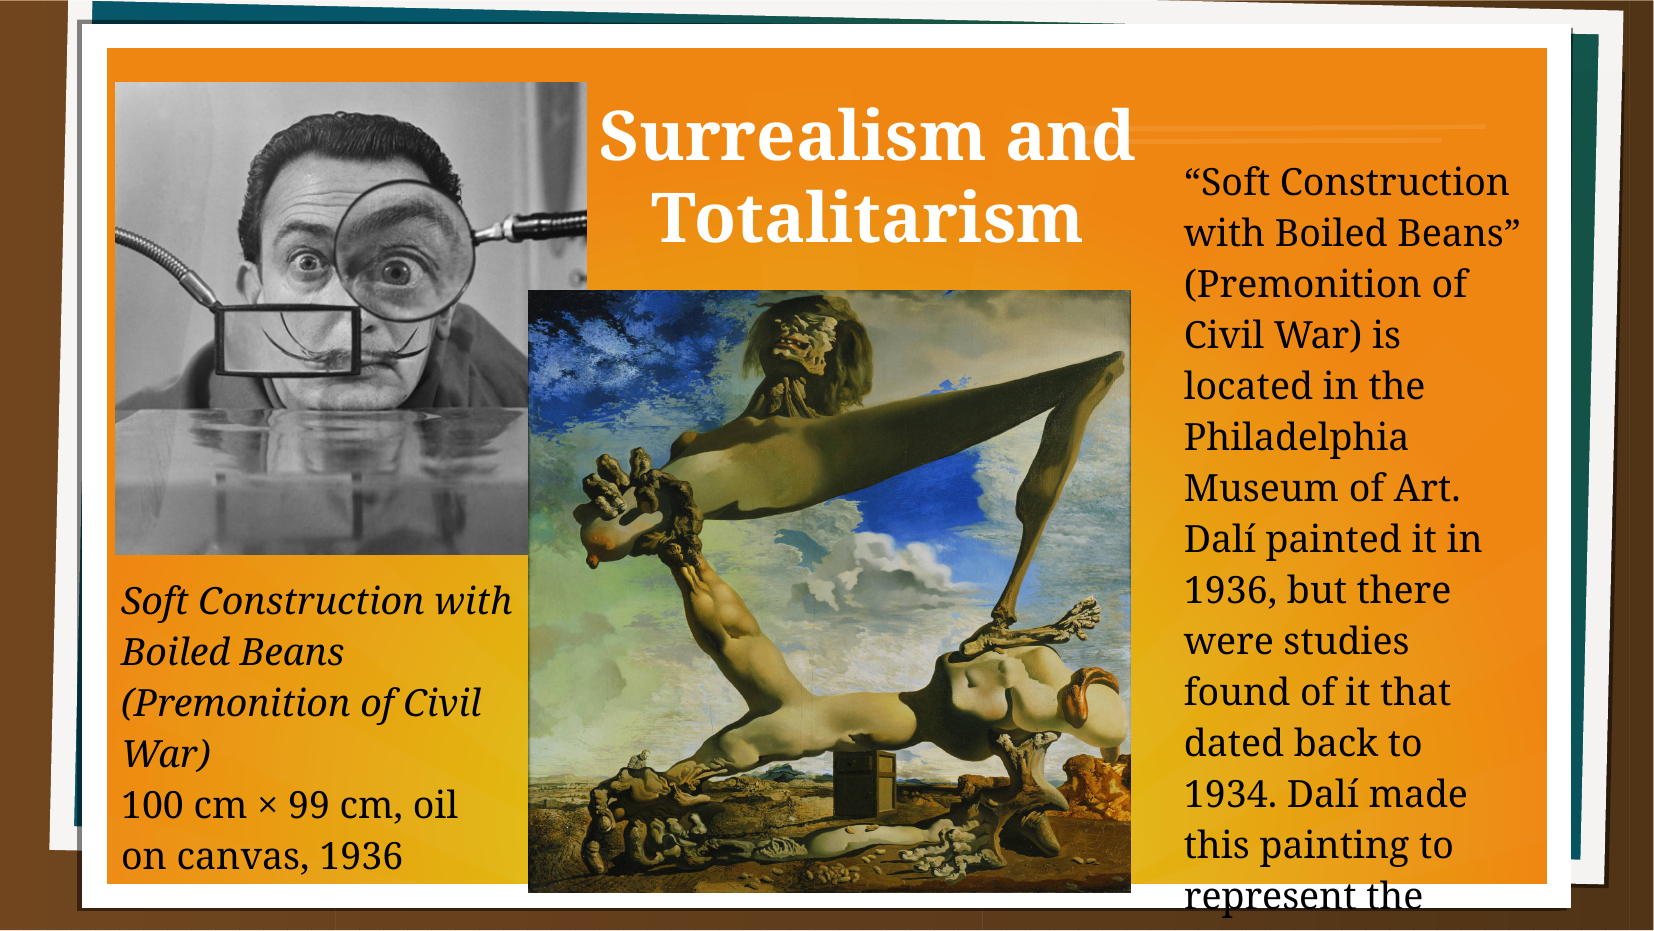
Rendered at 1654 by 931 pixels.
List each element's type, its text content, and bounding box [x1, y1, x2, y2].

text_box Soft Construction with Boiled Beans (Premonition of Civil War) 100 cm × 99 cm, oil on canvas, 1936 [106, 566, 529, 929]
title Surrealism and Totalitarism [566, 0, 1170, 287]
text_box “Soft Construction with Boiled Beans” (Premonition of Civil War) is located in the Philadelphia Museum of Art. Dalí painted it in 1936, but there were studies found of it that dated back to 1934. Dalí made this painting to represent the horrors of the Spanish Civil War. [1169, 106, 1538, 931]
picture [115, 82, 1131, 893]
